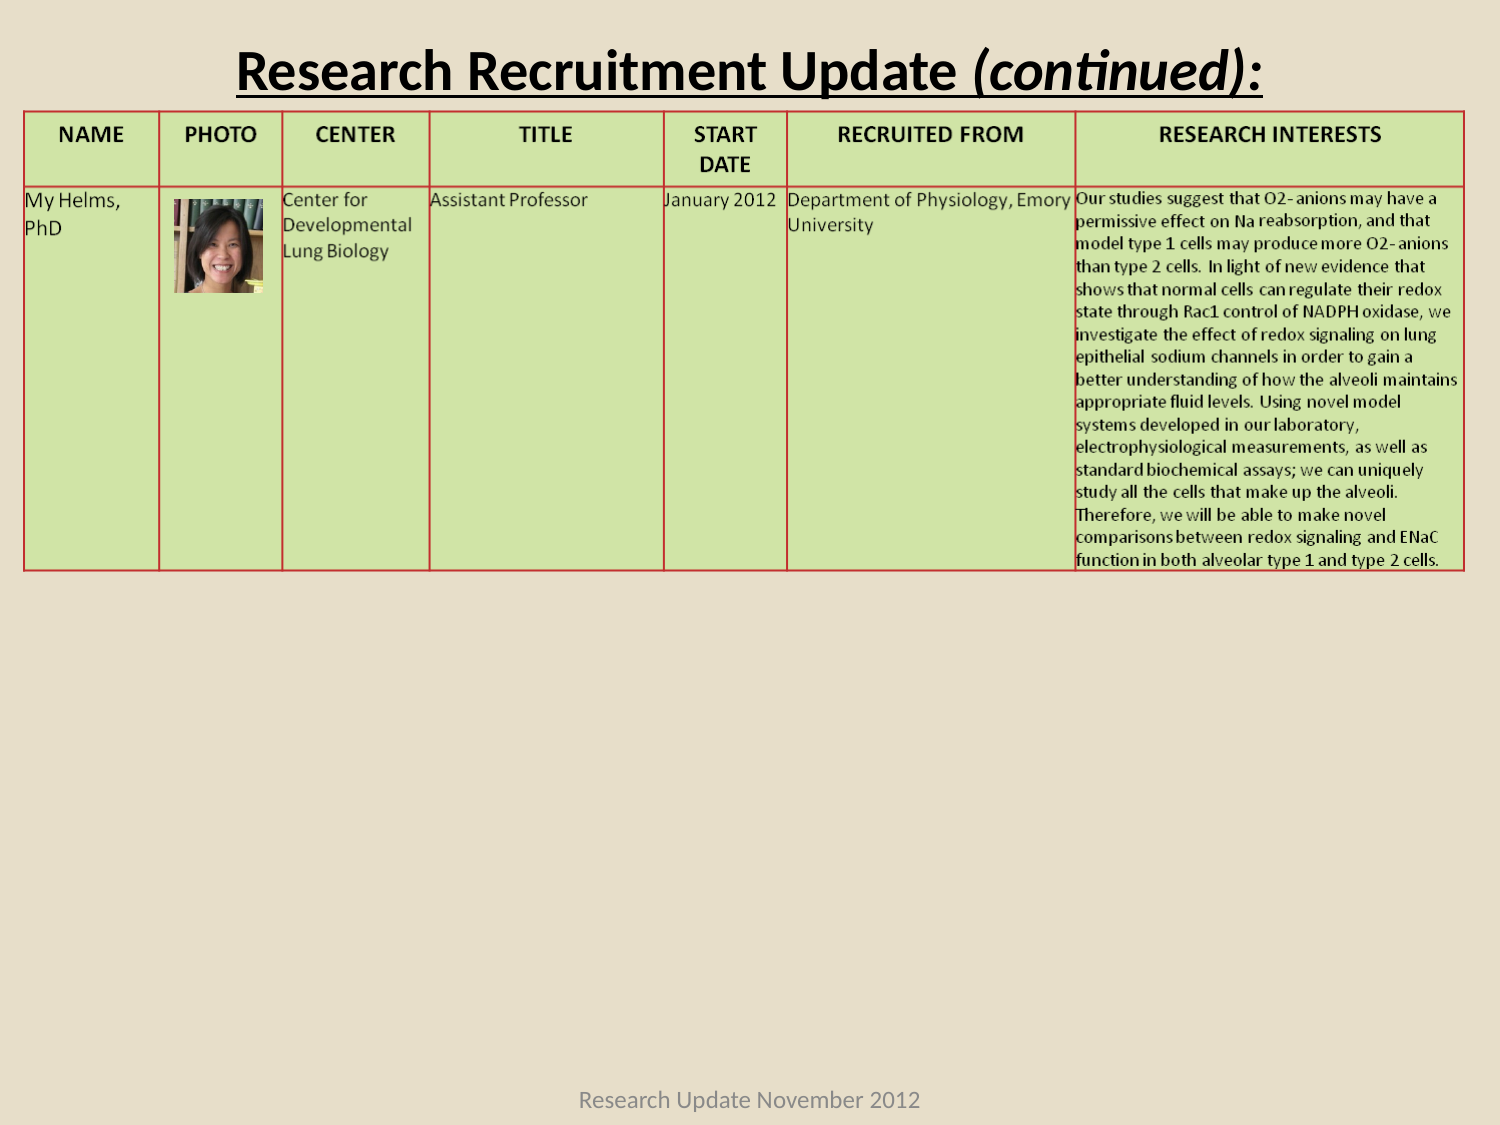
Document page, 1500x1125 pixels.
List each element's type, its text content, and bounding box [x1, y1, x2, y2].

picture [12, 100, 1476, 582]
text_box Research Update November 2012 [512, 1072, 988, 1125]
text_box Research Recruitment Update (continued): [50, 24, 1463, 113]
